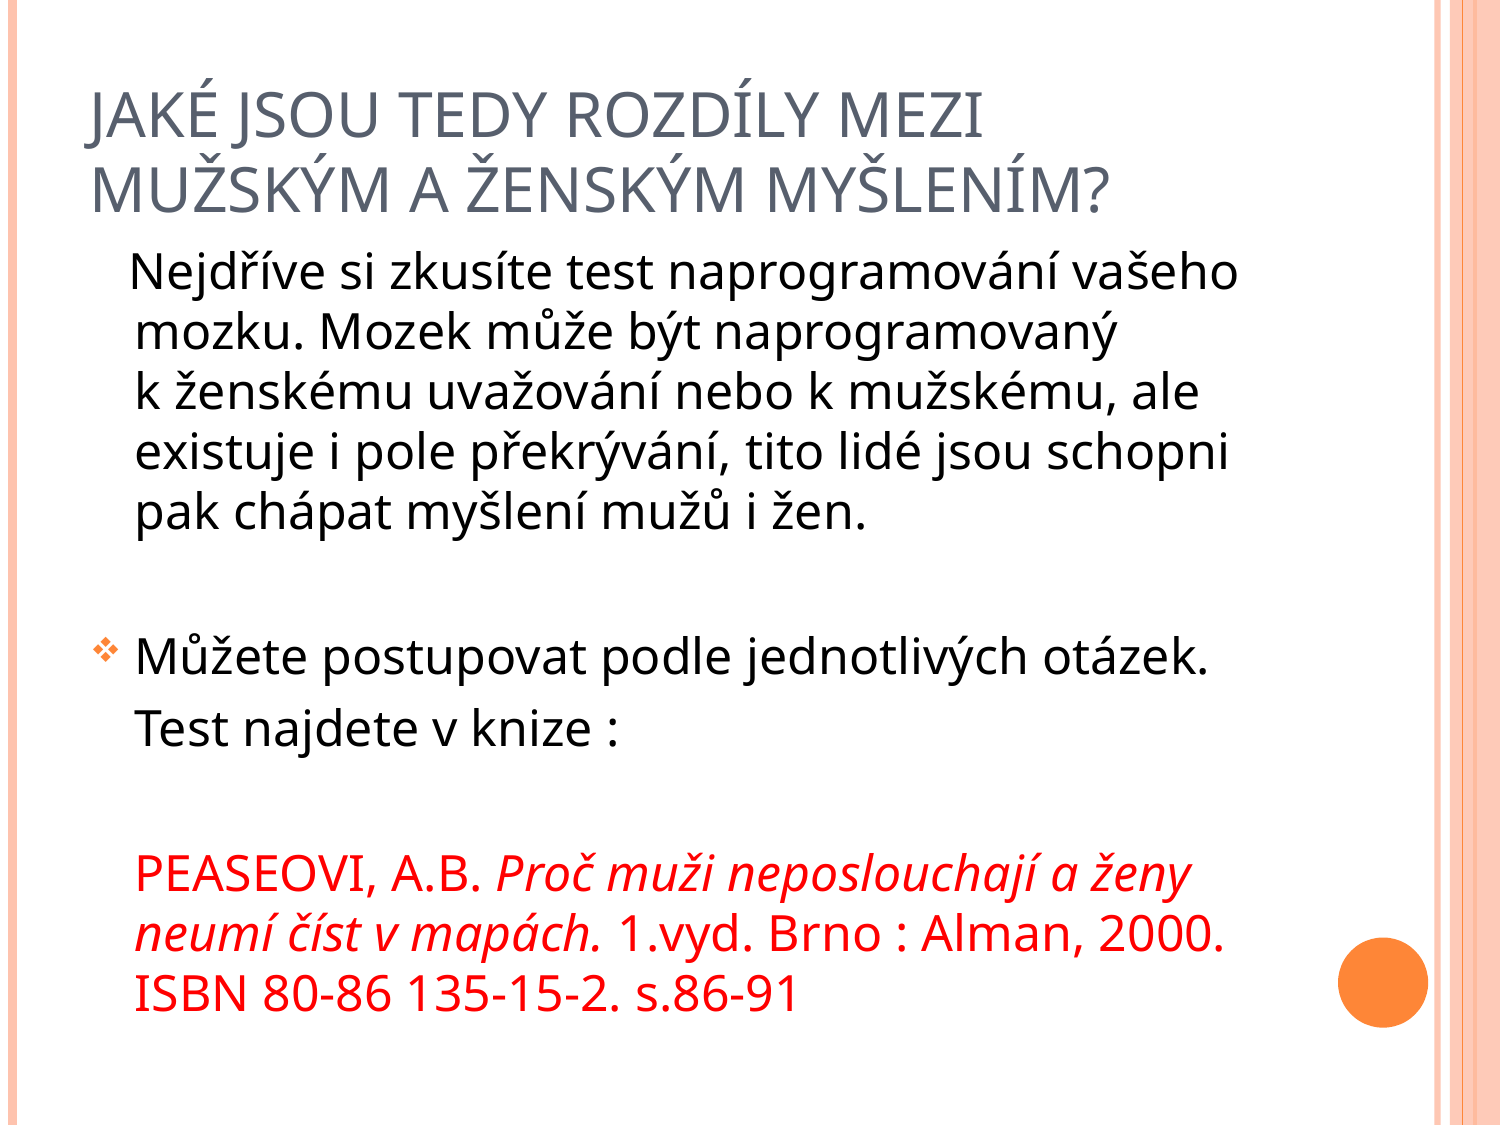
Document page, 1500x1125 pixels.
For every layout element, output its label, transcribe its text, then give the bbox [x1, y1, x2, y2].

list Nejdříve si zkusíte test naprogramování vašeho mozku. Mozek může být naprogramovaný k ženskému uvažování nebo k mužskému, ale existuje i pole překrývání, tito lidé jsou schopni pak chápat myšlení mužů i žen. Můžete postupovat podle jednotlivých otázek. Test najdete v knize : PEASEOVI, A.B. Proč muži neposlouchají a ženy neumí číst v mapách. 1.vyd. Brno : Alman, 2000. ISBN 80-86 135-15-2. s.86-91 [74, 231, 1300, 1102]
title JAKÉ JSOU TEDY ROZDÍLY MEZI MUŽSKÝM A ŽENSKÝM MYŠLENÍM? [74, 44, 1300, 231]
